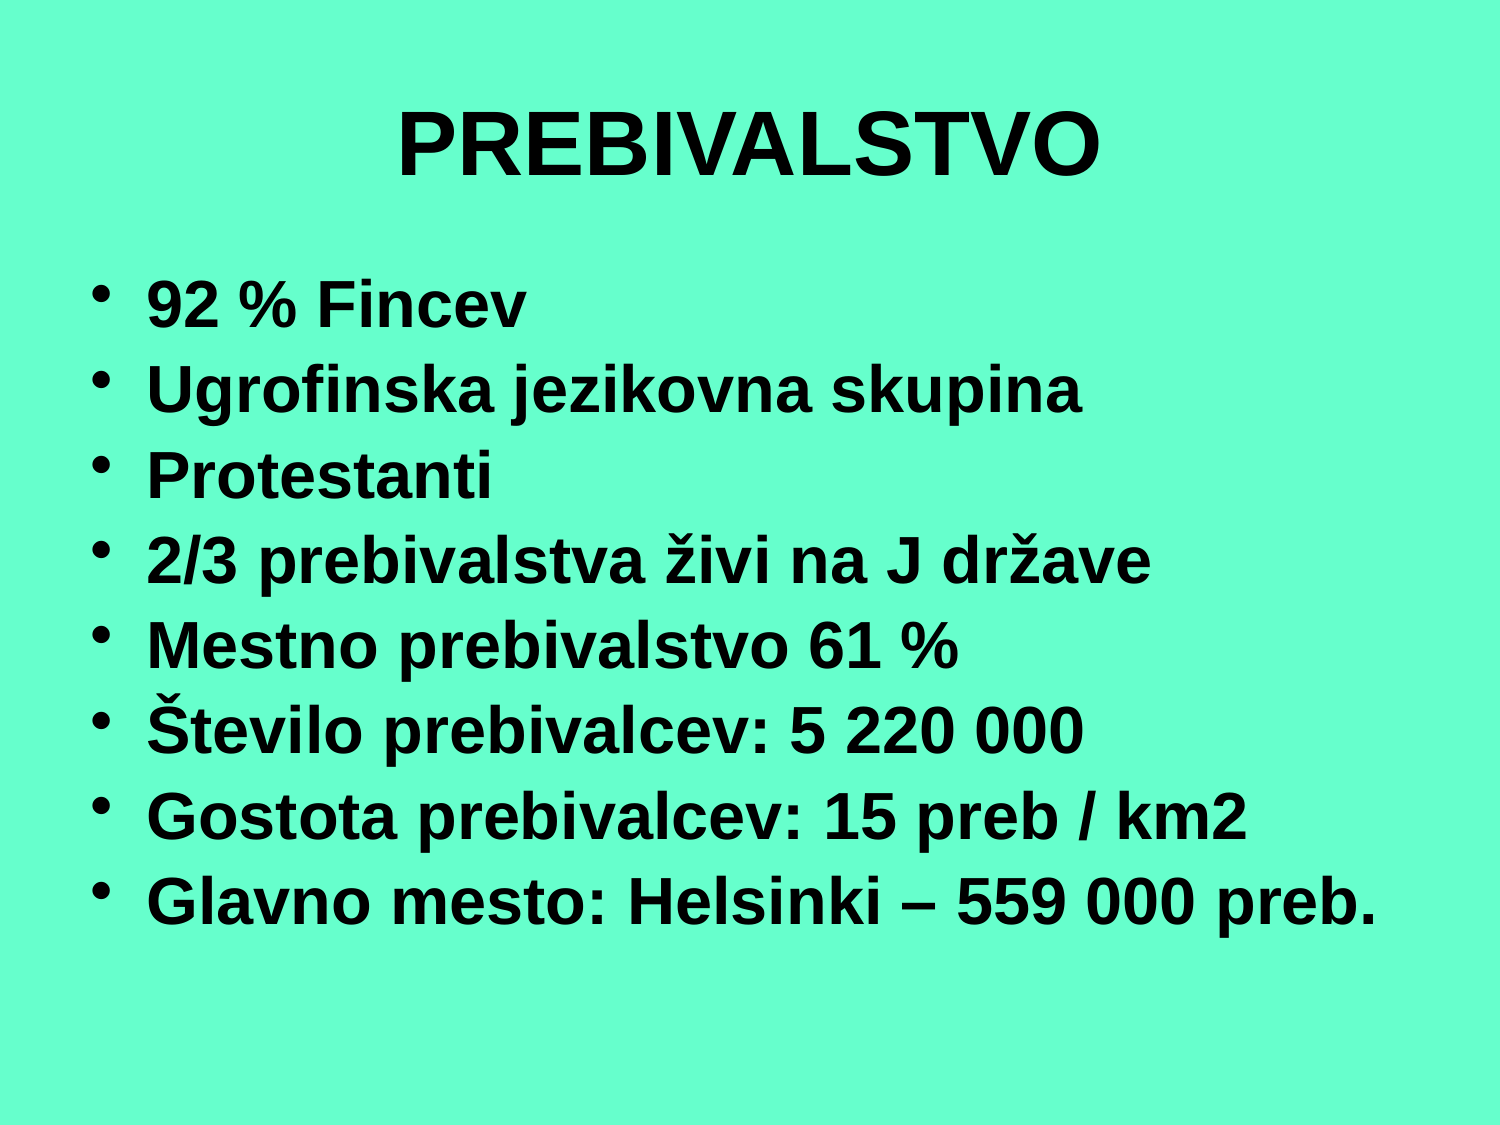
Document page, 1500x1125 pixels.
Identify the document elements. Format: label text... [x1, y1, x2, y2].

title PREBIVALSTVO [75, 45, 1425, 233]
list 92 % Fincev Ugrofinska jezikovna skupina Protestanti 2/3 prebivalstva živi na J države Mestno prebivalstvo 61 % Število prebivalcev: 5 220 000 Gostota prebivalcev: 15 preb / km2 Glavno mesto: Helsinki – 559 000 preb. [75, 262, 1425, 1005]
